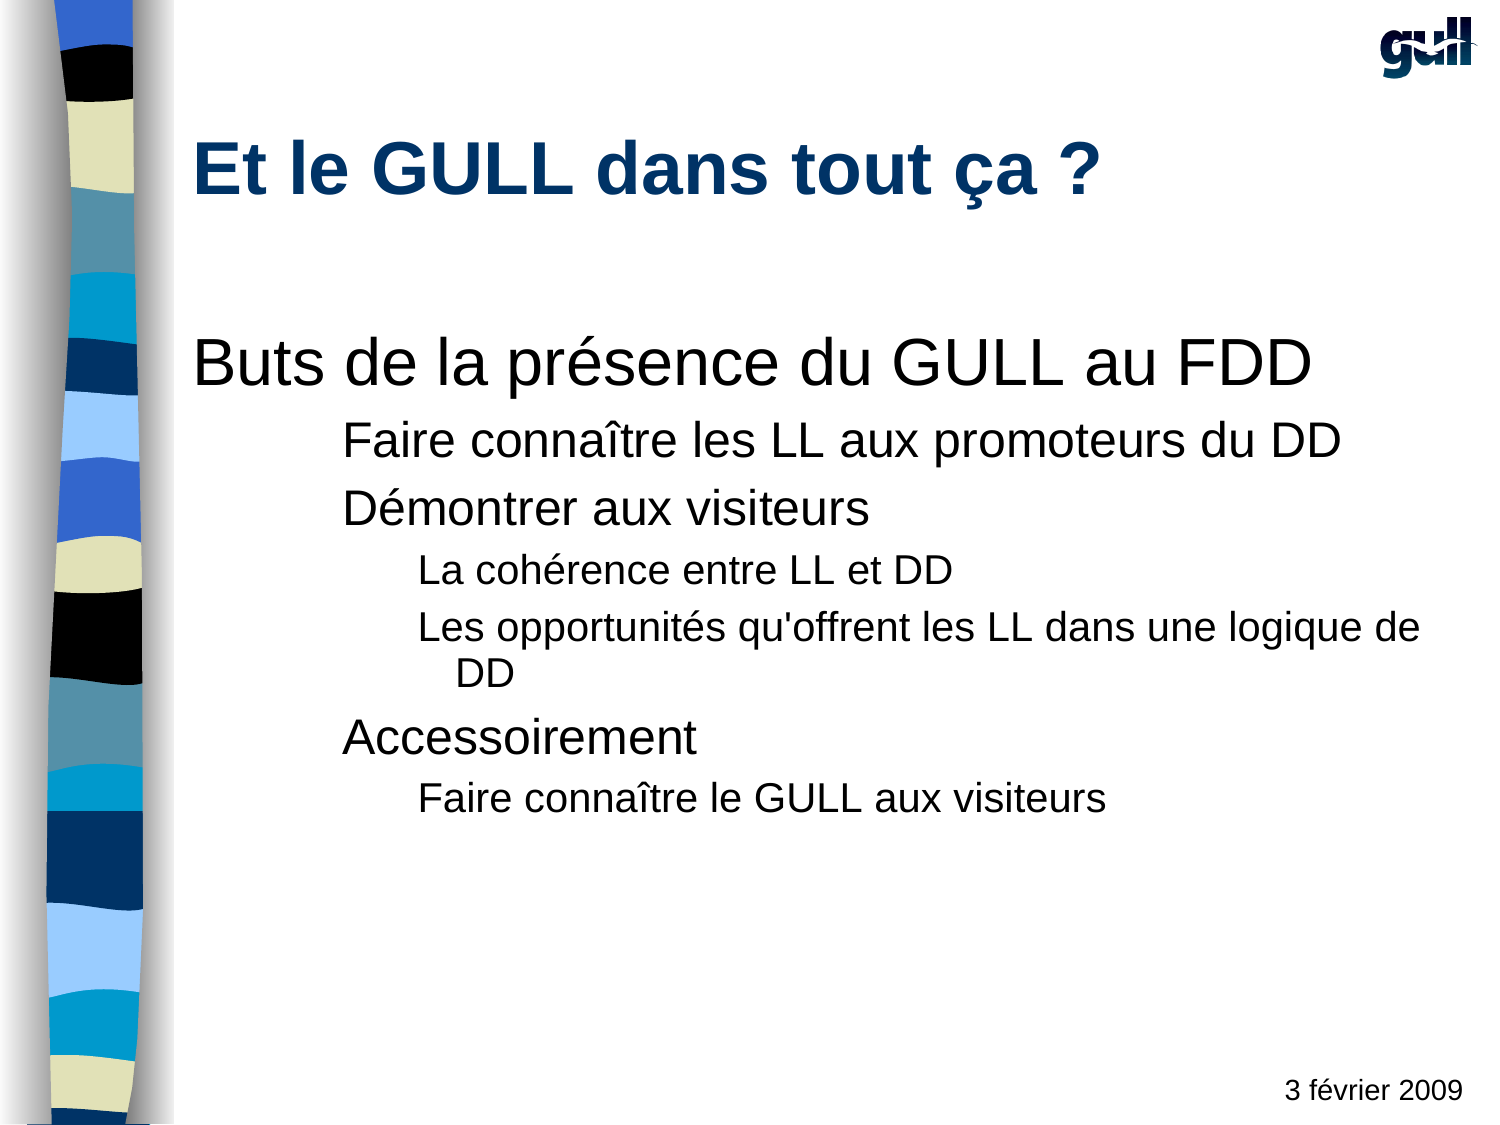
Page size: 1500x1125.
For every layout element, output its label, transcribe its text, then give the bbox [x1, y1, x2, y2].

title Et le GULL dans tout ça ? [192, 71, 1306, 267]
picture [1358, 2, 1500, 102]
list Buts de la présence du GULL au FDD Faire connaître les LL aux promoteurs du DD Démontrer aux visiteurs La cohérence entre LL et DD Les opportunités qu'offrent les LL dans une logique de DD Accessoirement Faire connaître le GULL aux visiteurs [192, 324, 1468, 1020]
